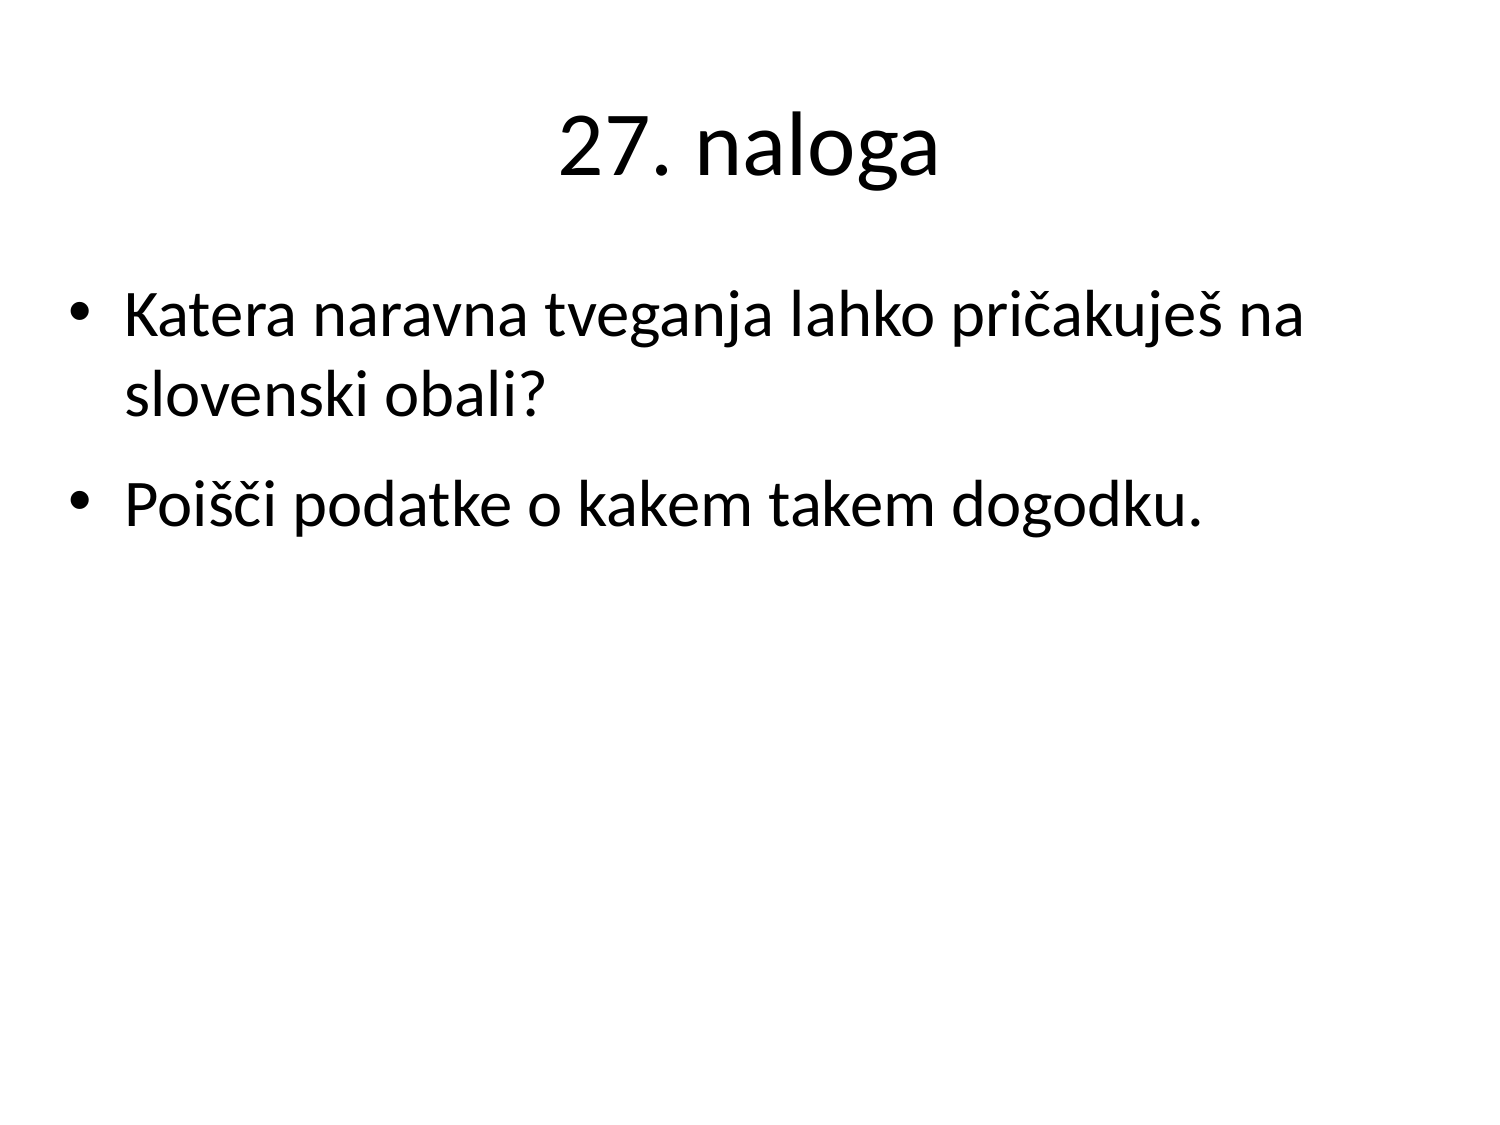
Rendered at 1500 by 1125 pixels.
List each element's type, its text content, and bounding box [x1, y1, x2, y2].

list Katera naravna tveganja lahko pričakuješ na slovenski obali? Poišči podatke o kakem takem dogodku. [53, 262, 1447, 1005]
title 27. naloga [75, 45, 1425, 233]
